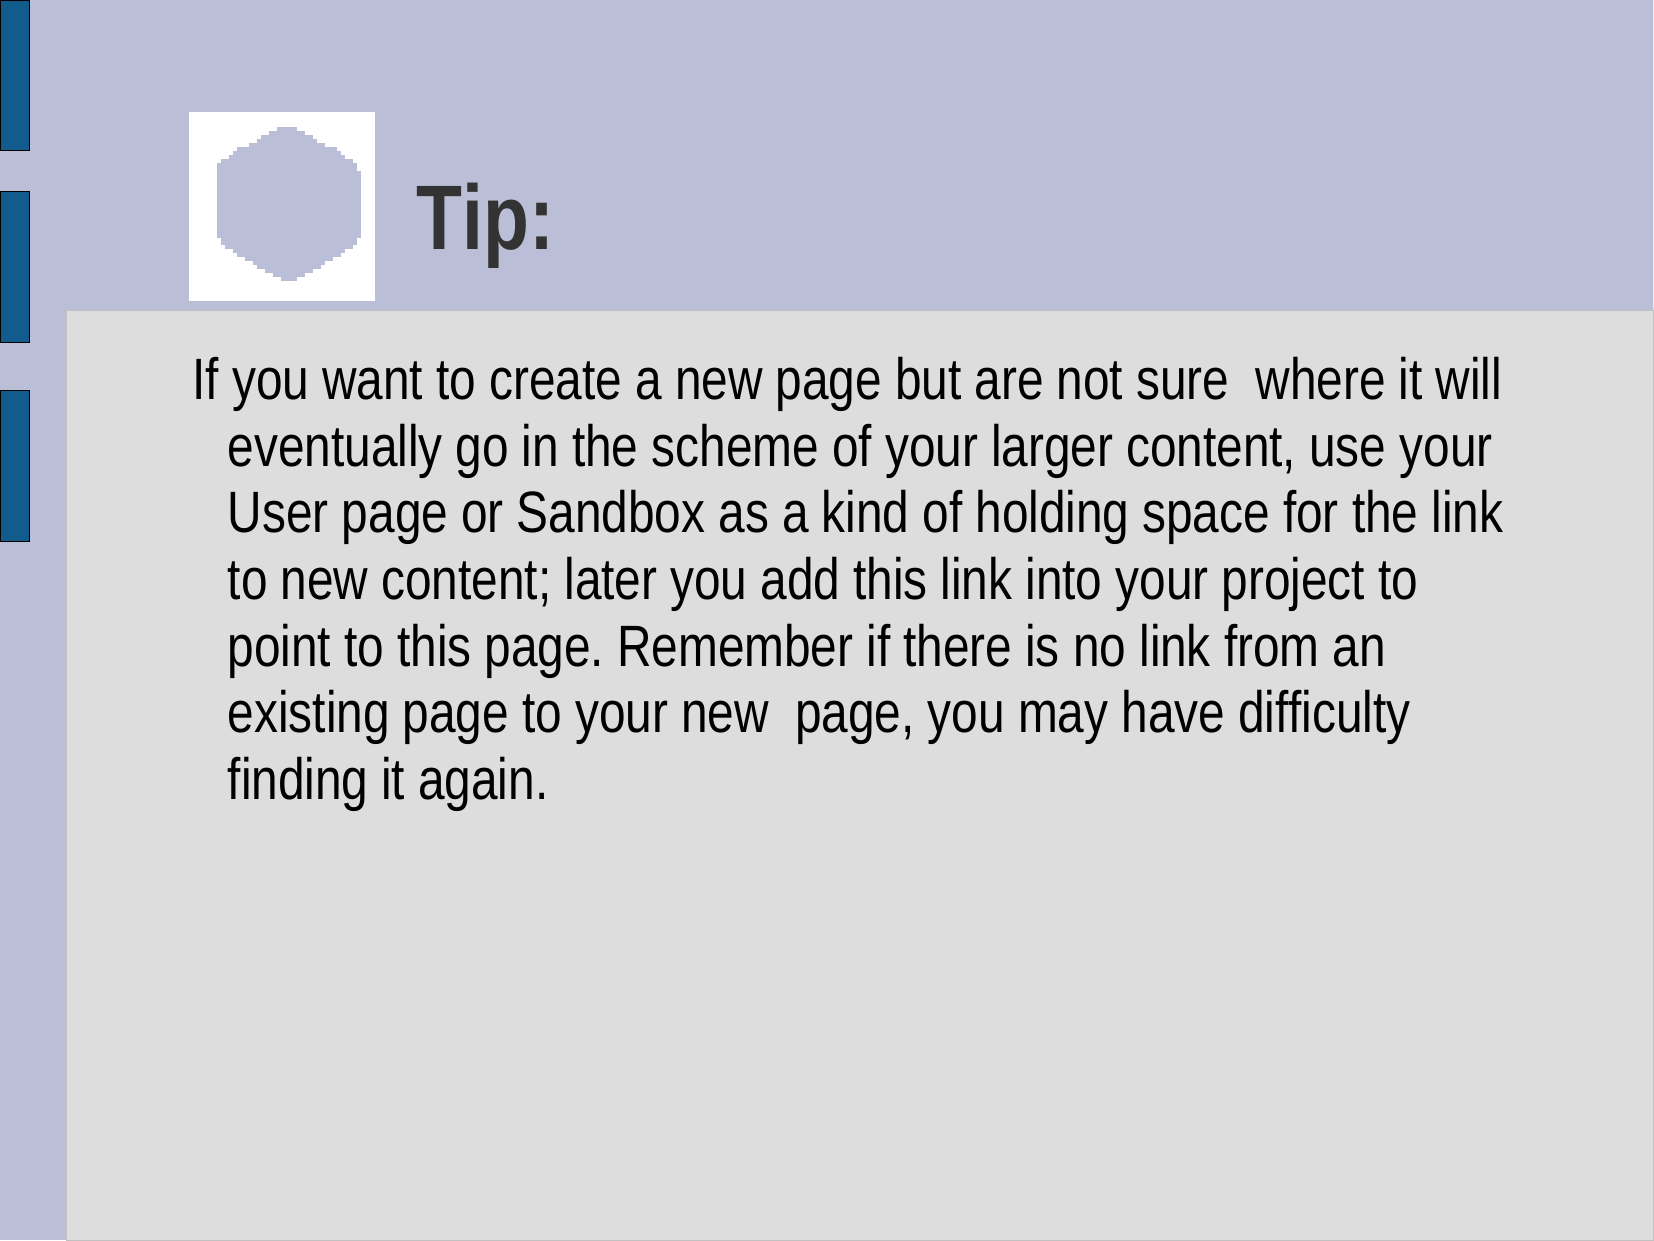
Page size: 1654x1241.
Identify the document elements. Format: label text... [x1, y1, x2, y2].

picture [189, 112, 376, 301]
title Tip: [416, 112, 1576, 320]
list If you want to create a new page but are not sure where it will eventually go in the scheme of your larger content, use your User page or Sandbox as a kind of holding space for the link to new content; later you add this link into your project to point to this page. Remember if there is no link from an existing page to your new page, you may have difficulty finding it again. [121, 344, 1534, 1127]
